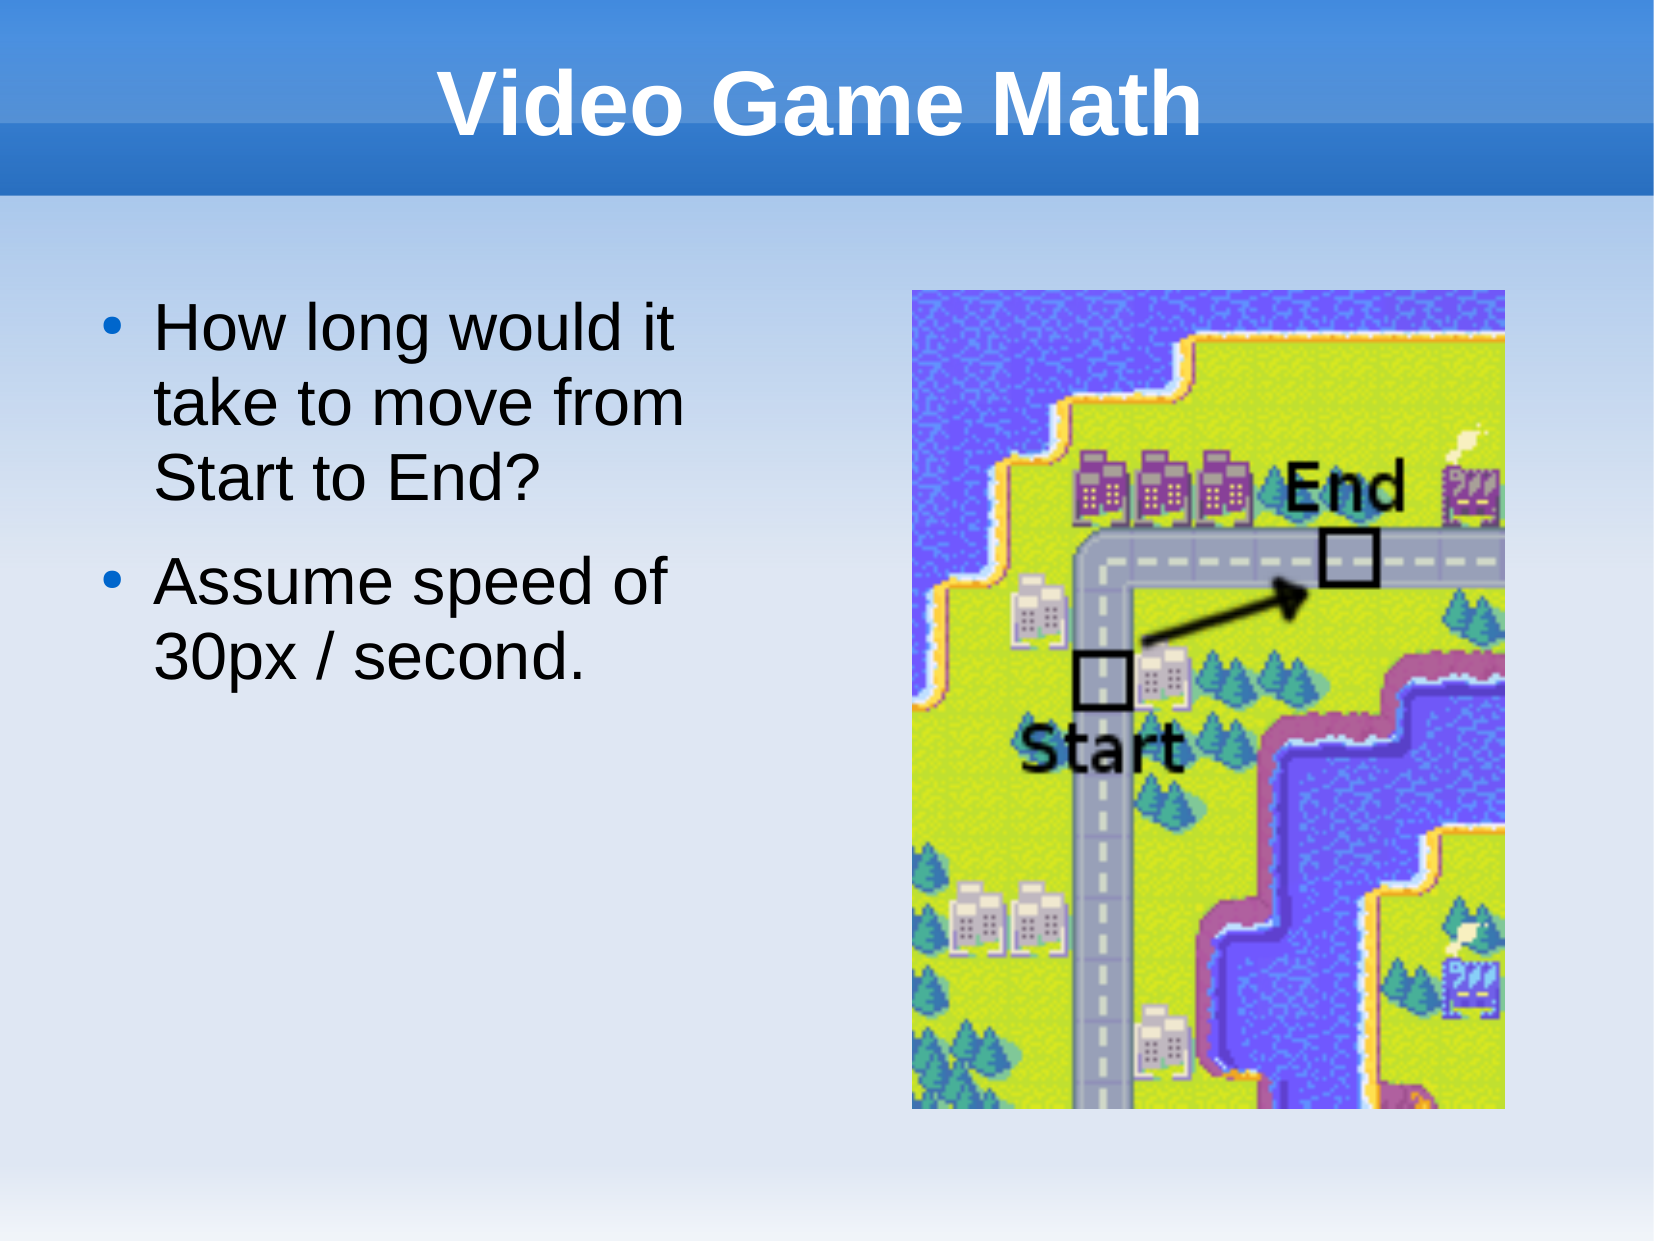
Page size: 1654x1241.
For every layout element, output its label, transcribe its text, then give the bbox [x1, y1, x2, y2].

picture [0, 0, 1654, 1241]
list How long would it take to move from Start to End? Assume speed of 30px / second. [82, 290, 809, 1109]
title Video Game Math [76, 0, 1565, 208]
